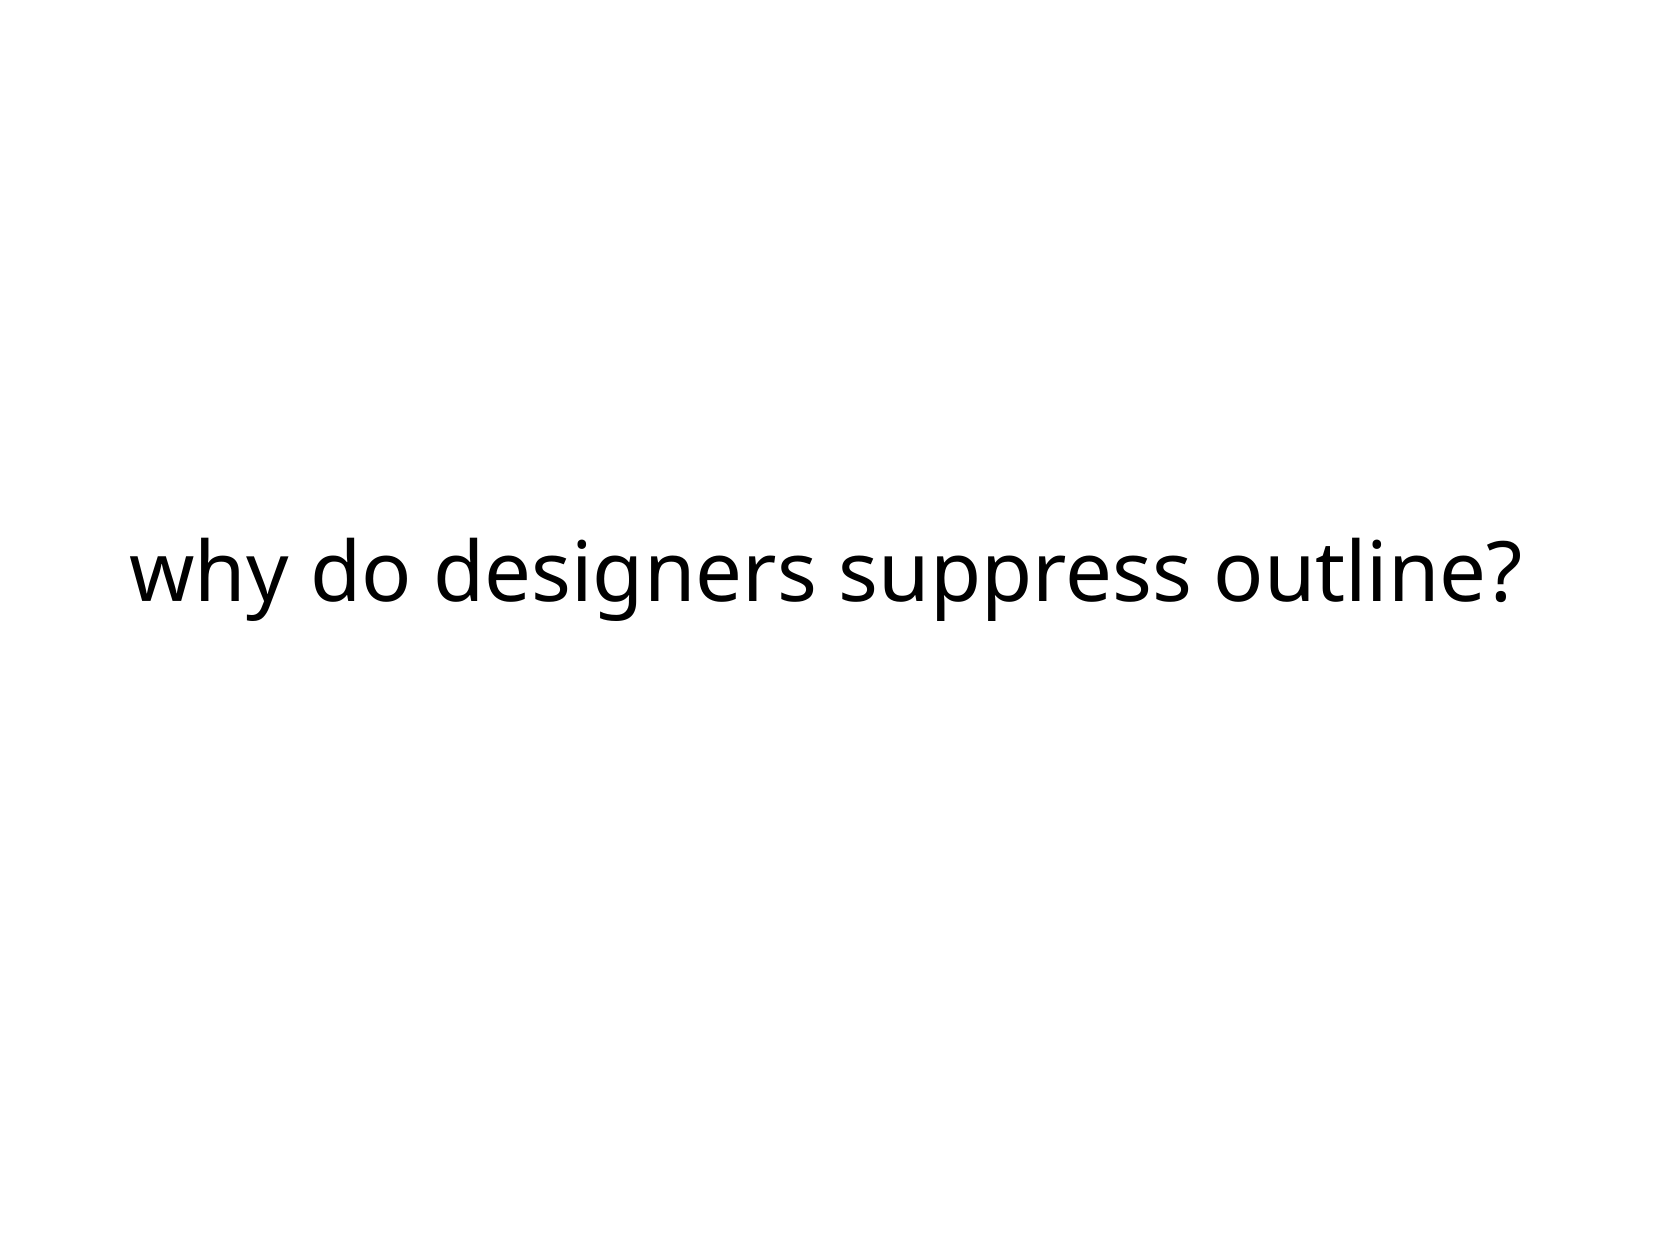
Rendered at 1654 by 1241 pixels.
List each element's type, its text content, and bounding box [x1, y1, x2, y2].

subtitle why do designers suppress outline? [82, 118, 1571, 1021]
